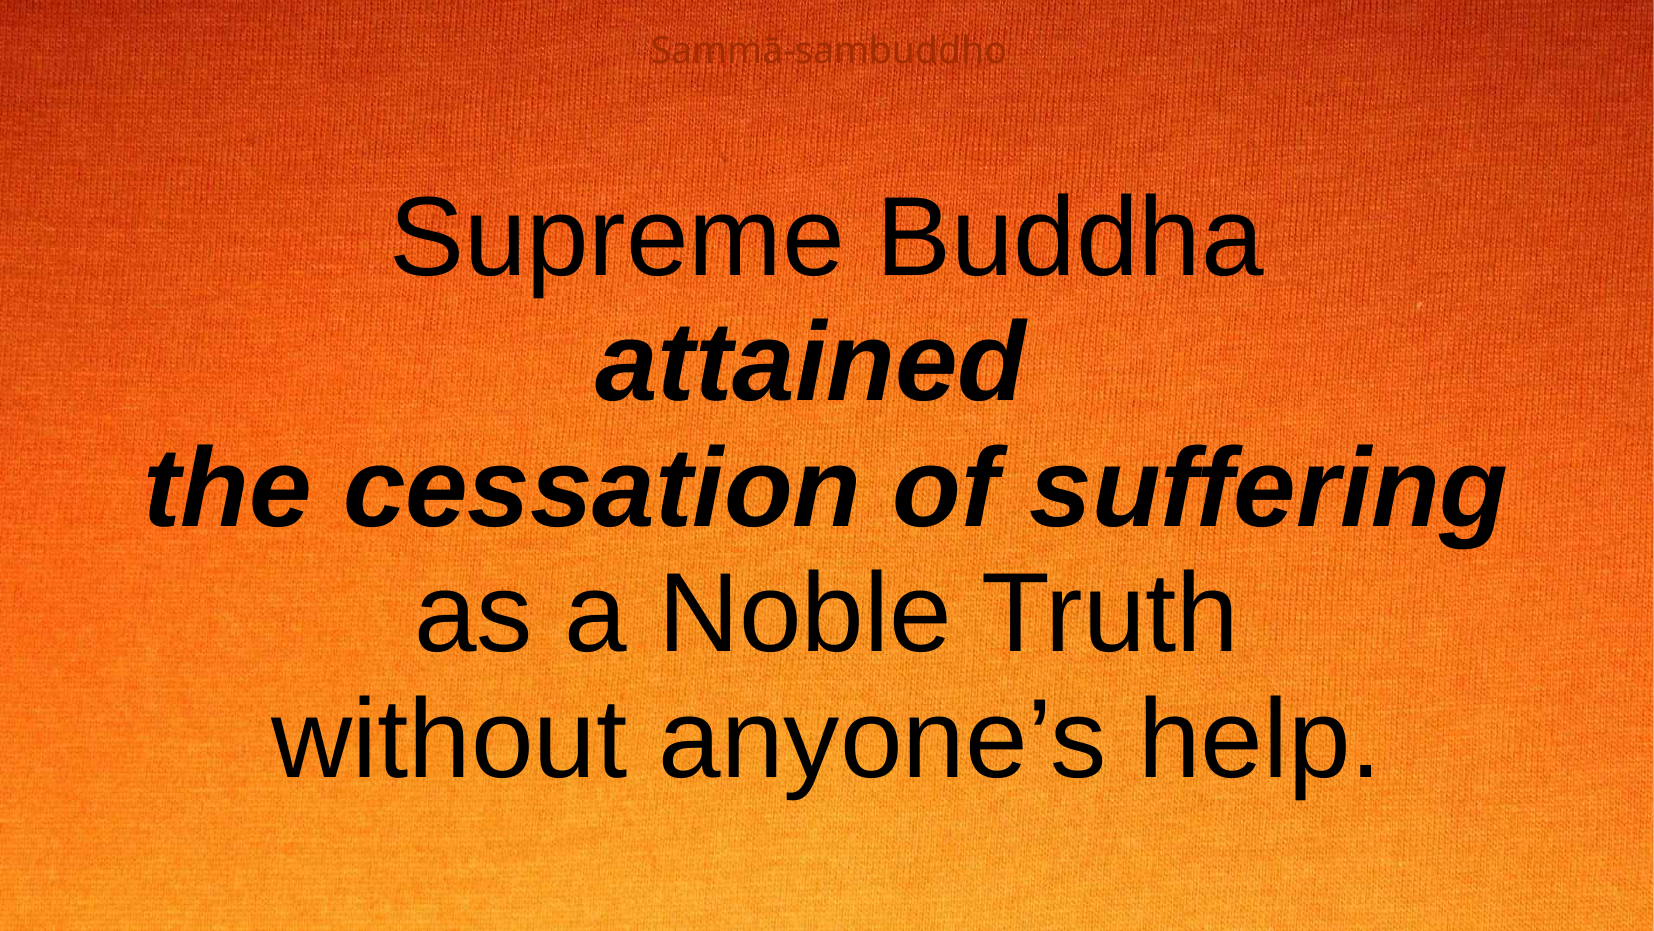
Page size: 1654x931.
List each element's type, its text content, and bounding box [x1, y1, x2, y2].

text_box Sammā-sambuddho [1, 16, 1654, 77]
picture [0, 0, 1654, 931]
subtitle Supreme Buddha attained the cessation of suffering as a Noble Truth without anyone’s help. [82, 173, 1571, 802]
